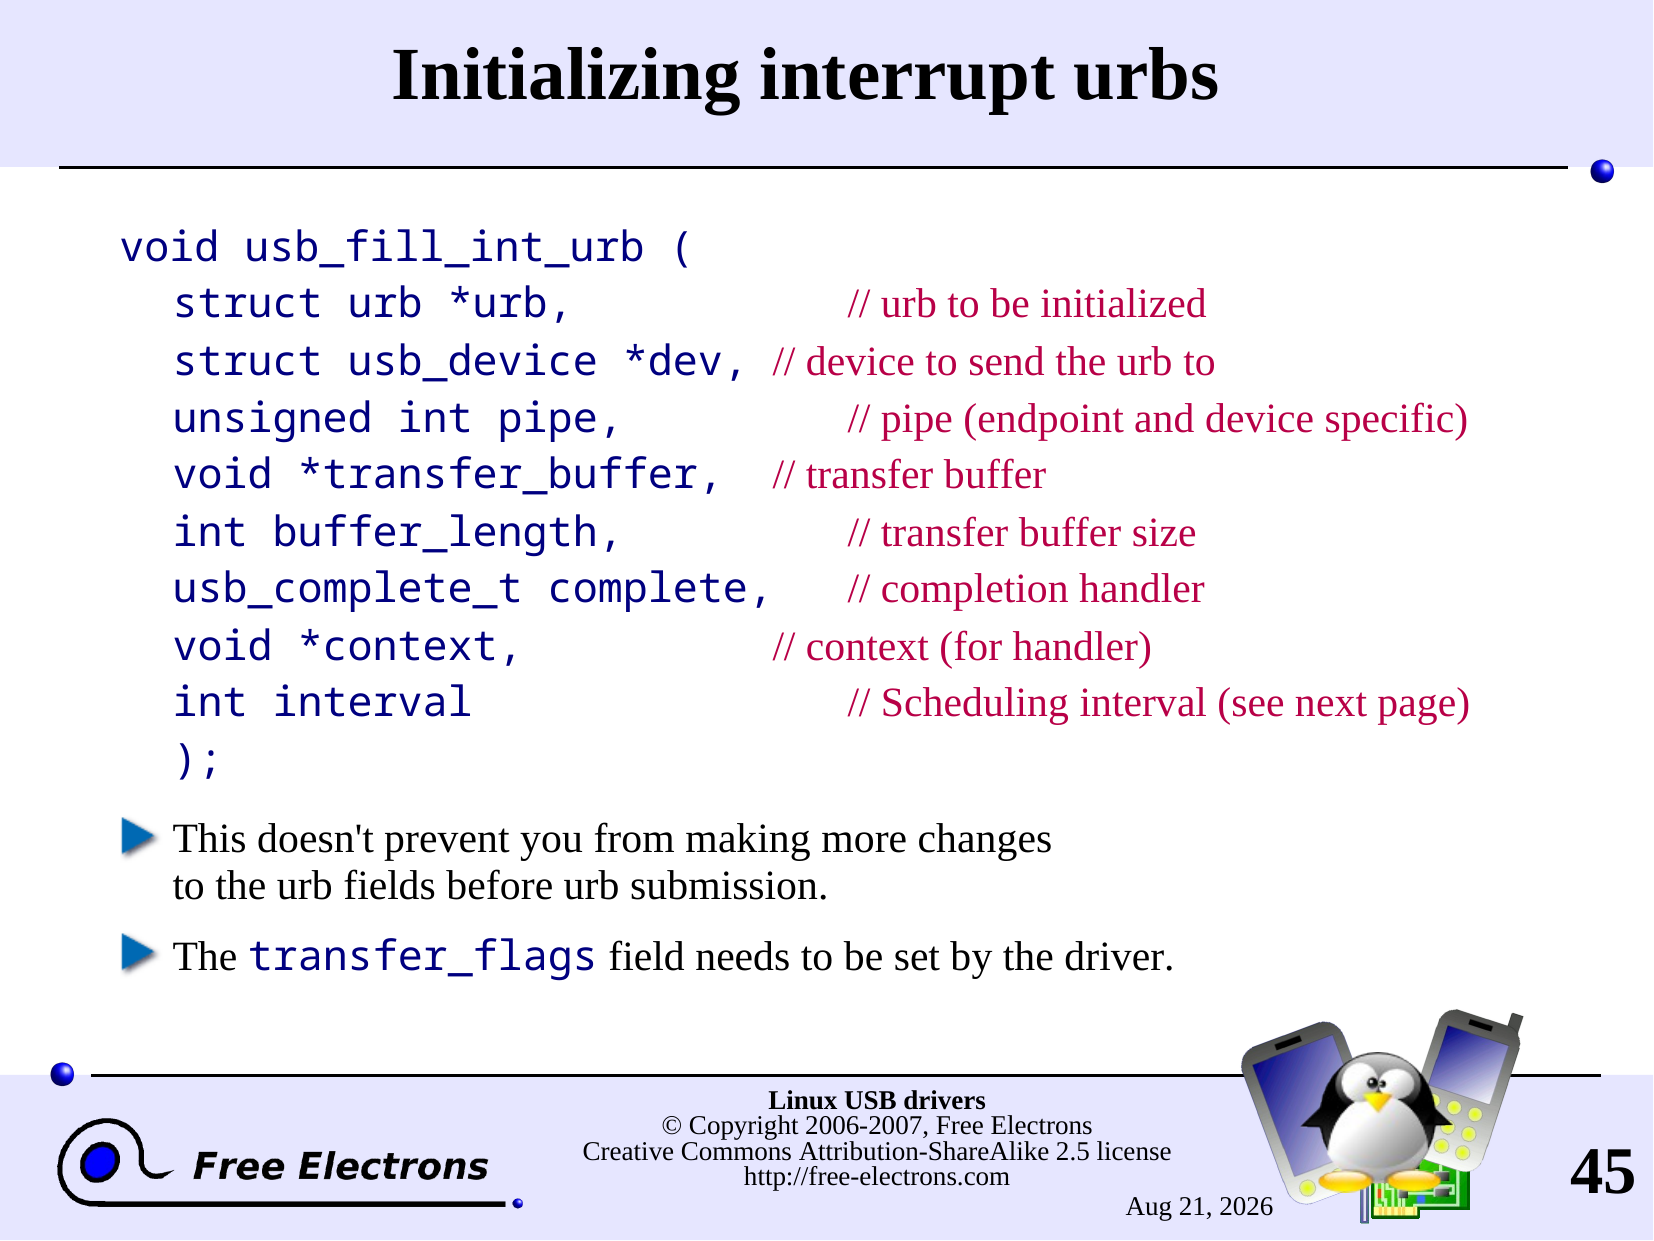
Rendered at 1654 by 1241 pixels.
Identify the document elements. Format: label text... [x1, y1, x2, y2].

list void usb_fill_int_urb ( struct urb *urb, // urb to be initialized struct usb_device *dev, // device to send the urb to unsigned int pipe, // pipe (endpoint and device specific) void *transfer_buffer, // transfer buffer int buffer_length, // transfer buffer size usb_complete_t complete, // completion handler void *context, // context (for handler) int interval // Scheduling interval (see next page) ); This doesn't prevent you from making more changes to the urb fields before urb submission. The transfer_flags field needs to be set by the driver. [101, 216, 1577, 1066]
title Initializing interrupt urbs [60, 25, 1551, 124]
picture [1231, 1066, 1521, 1241]
picture [50, 1107, 527, 1216]
